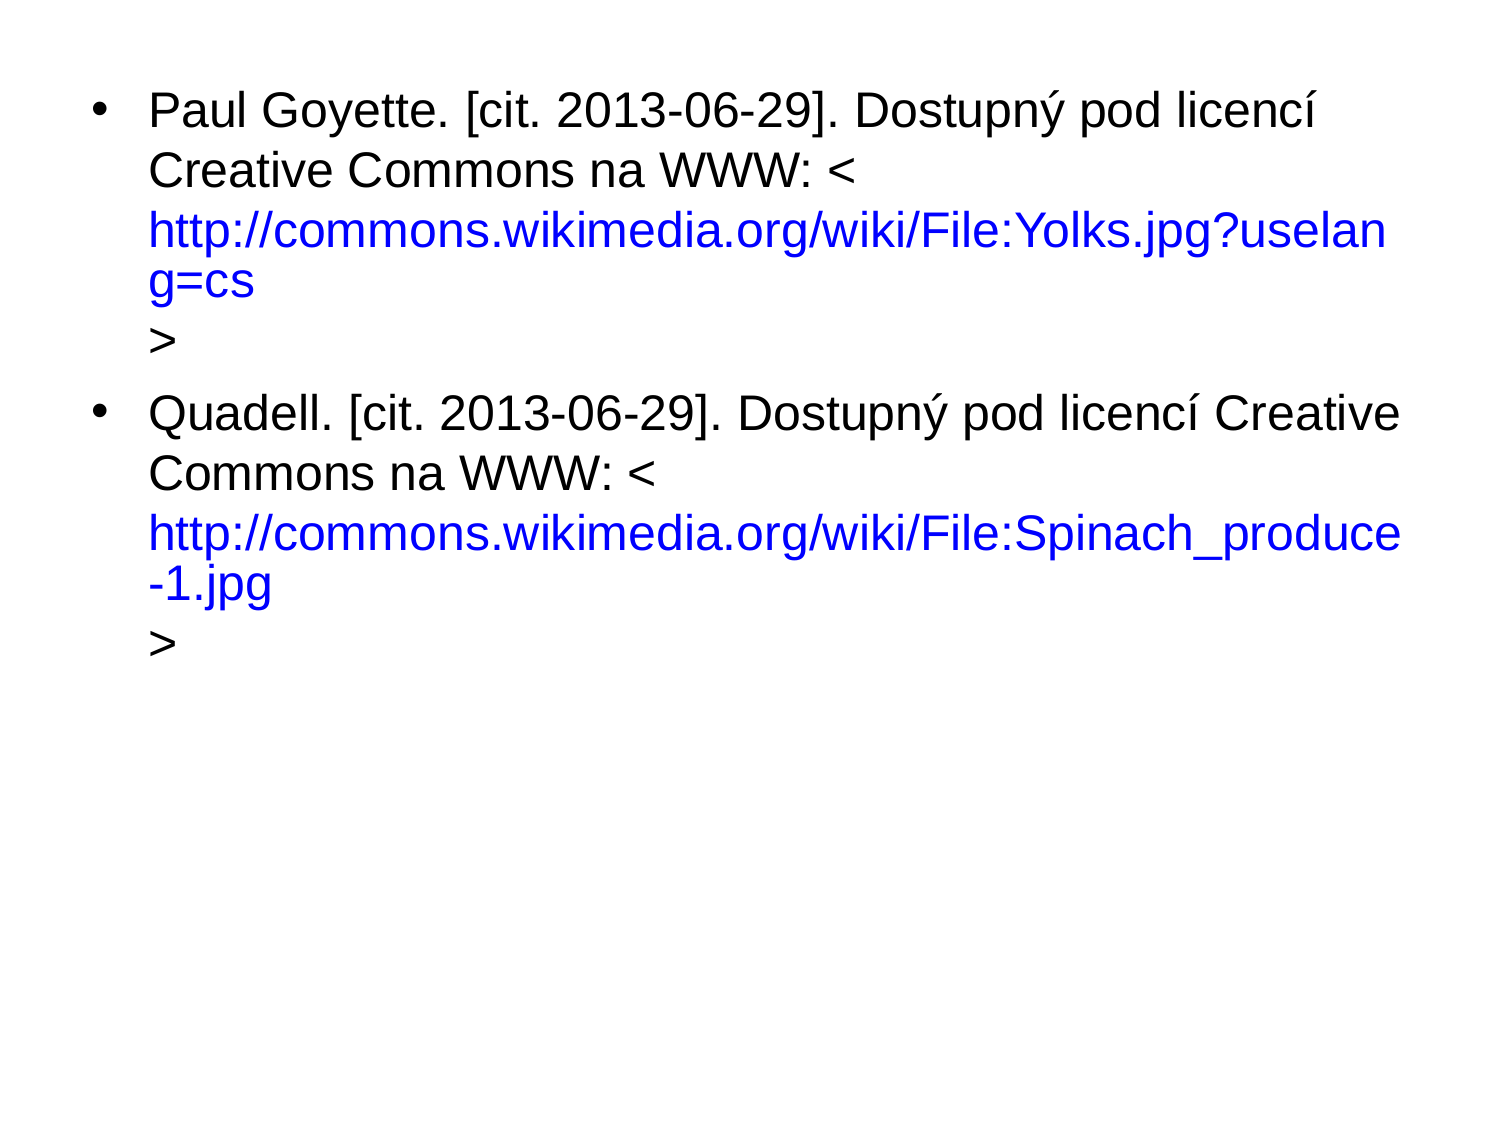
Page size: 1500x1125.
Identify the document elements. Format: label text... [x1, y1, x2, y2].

list Paul Goyette. [cit. 2013-06-29]. Dostupný pod licencí Creative Commons na WWW: <http://commons.wikimedia.org/wiki/File:Yolks.jpg?uselang=cs> Quadell. [cit. 2013-06-29]. Dostupný pod licencí Creative Commons na WWW: <http://commons.wikimedia.org/wiki/File:Spinach_produce-1.jpg> [76, 70, 1427, 1010]
